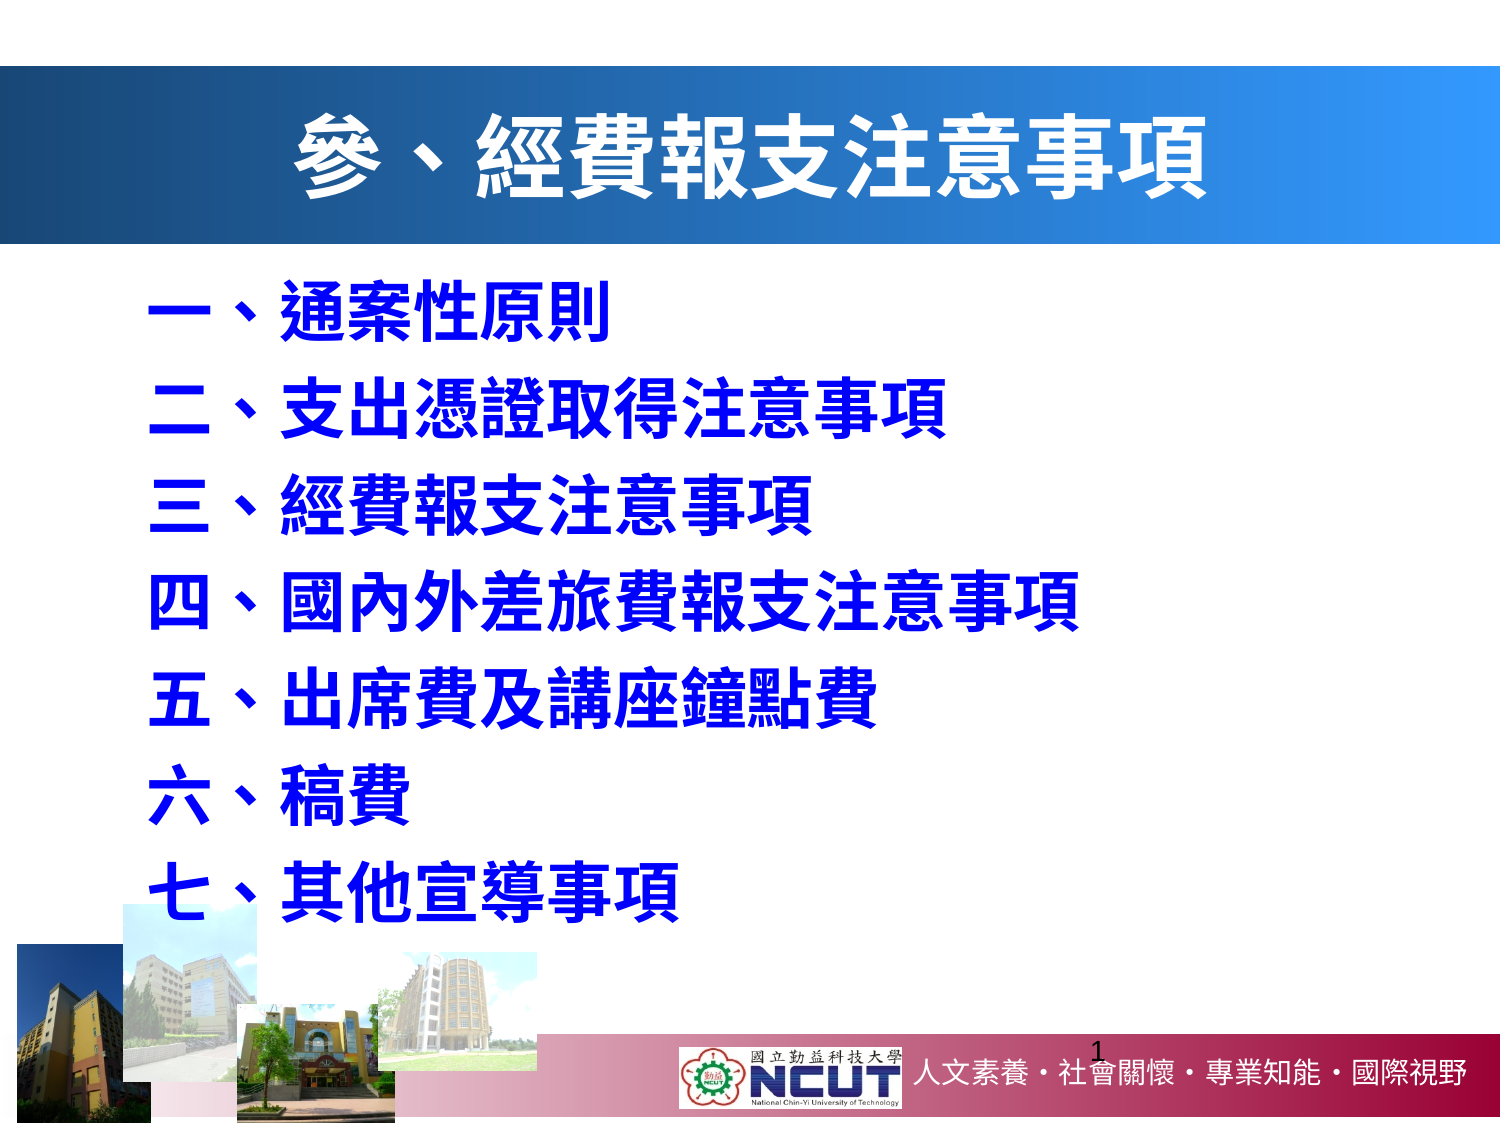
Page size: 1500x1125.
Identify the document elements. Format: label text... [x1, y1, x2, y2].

title 參、經費報支注意事項 [0, 66, 1500, 244]
text_box [1074, 1024, 1426, 1103]
list 一、通案性原則 二、支出憑證取得注意事項 三、經費報支注意事項 四、國內外差旅費報支注意事項 五、出席費及講座鐘點費 六、稿費 七、其他宣導事項 [75, 262, 1426, 1005]
